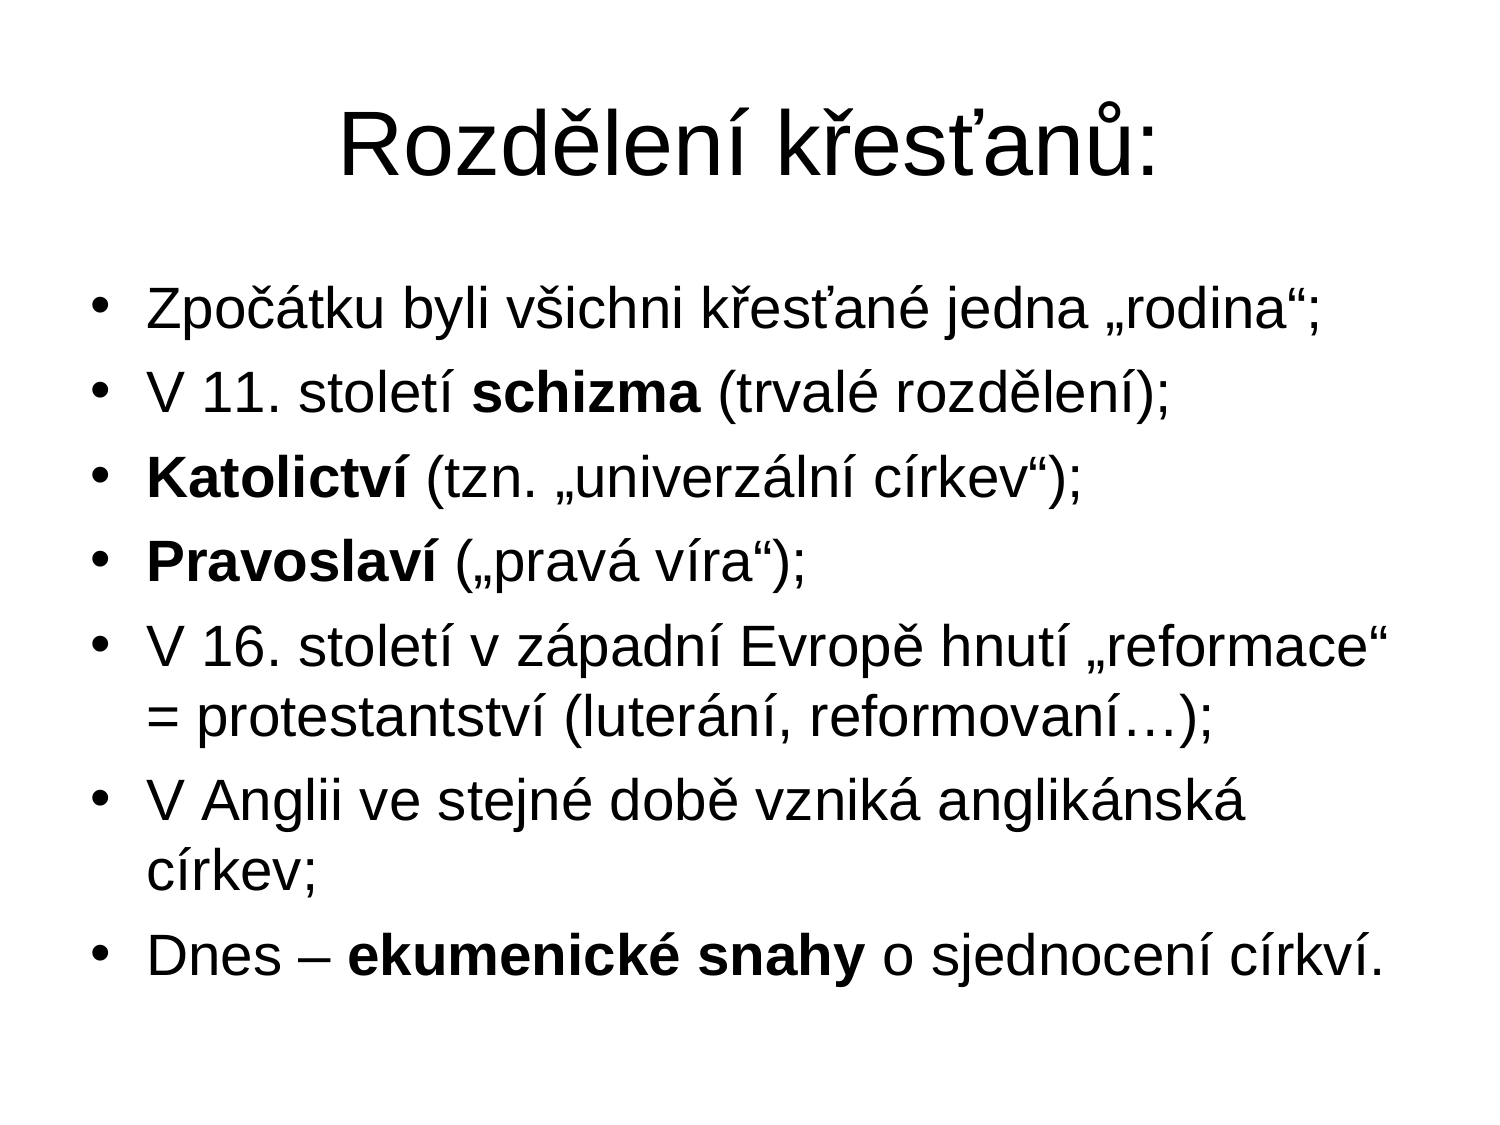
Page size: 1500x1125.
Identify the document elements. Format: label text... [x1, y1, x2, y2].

list Zpočátku byli všichni křesťané jedna „rodina“; V 11. století schizma (trvalé rozdělení); Katolictví (tzn. „univerzální církev“); Pravoslaví („pravá víra“); V 16. století v západní Evropě hnutí „reformace“ = protestantství (luterání, reformovaní…); V Anglii ve stejné době vzniká anglikánská církev; Dnes – ekumenické snahy o sjednocení církví. [75, 262, 1426, 1006]
title Rozdělení křesťanů: [75, 45, 1426, 233]
